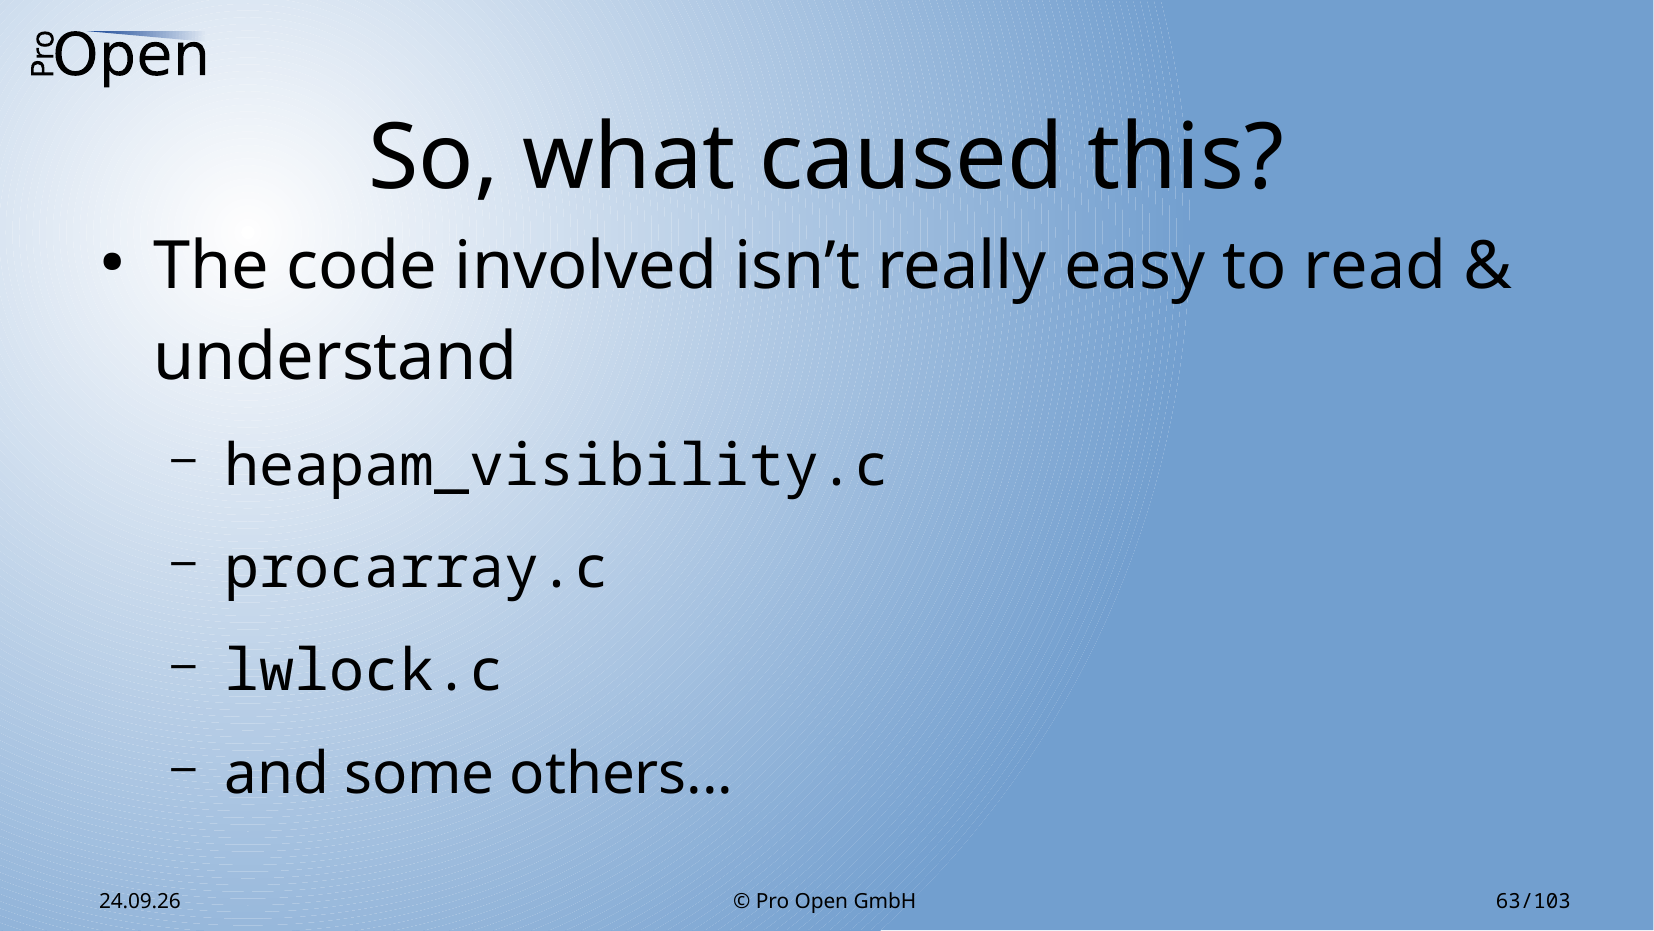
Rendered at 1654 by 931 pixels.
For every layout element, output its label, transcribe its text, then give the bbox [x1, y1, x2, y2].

list The code involved isn’t really easy to read & understand heapam_visibility.c procarray.c lwlock.c and some others... [82, 217, 1571, 827]
title So, what caused this? [82, 88, 1571, 217]
